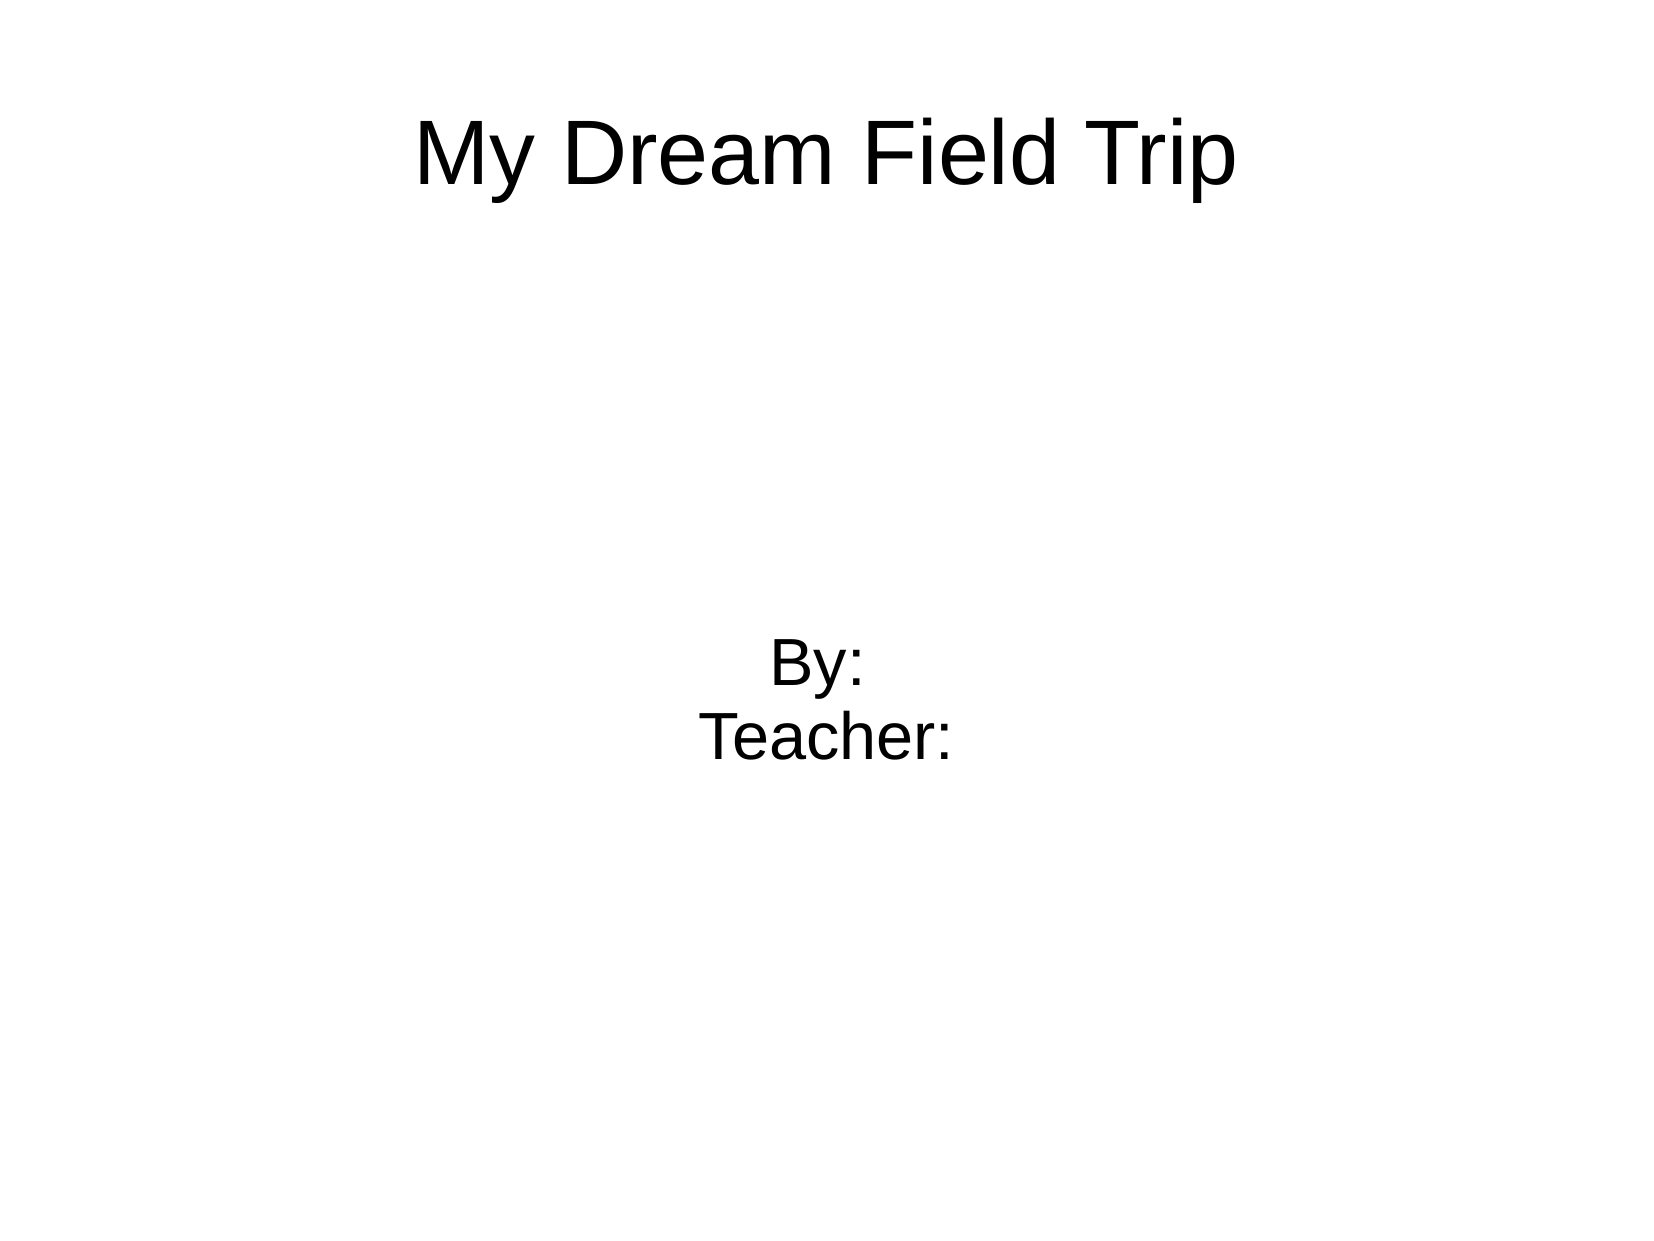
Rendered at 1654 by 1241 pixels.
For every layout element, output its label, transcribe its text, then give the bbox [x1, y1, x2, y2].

title My Dream Field Trip [82, 49, 1571, 257]
subtitle By: Teacher: [82, 290, 1571, 1109]
